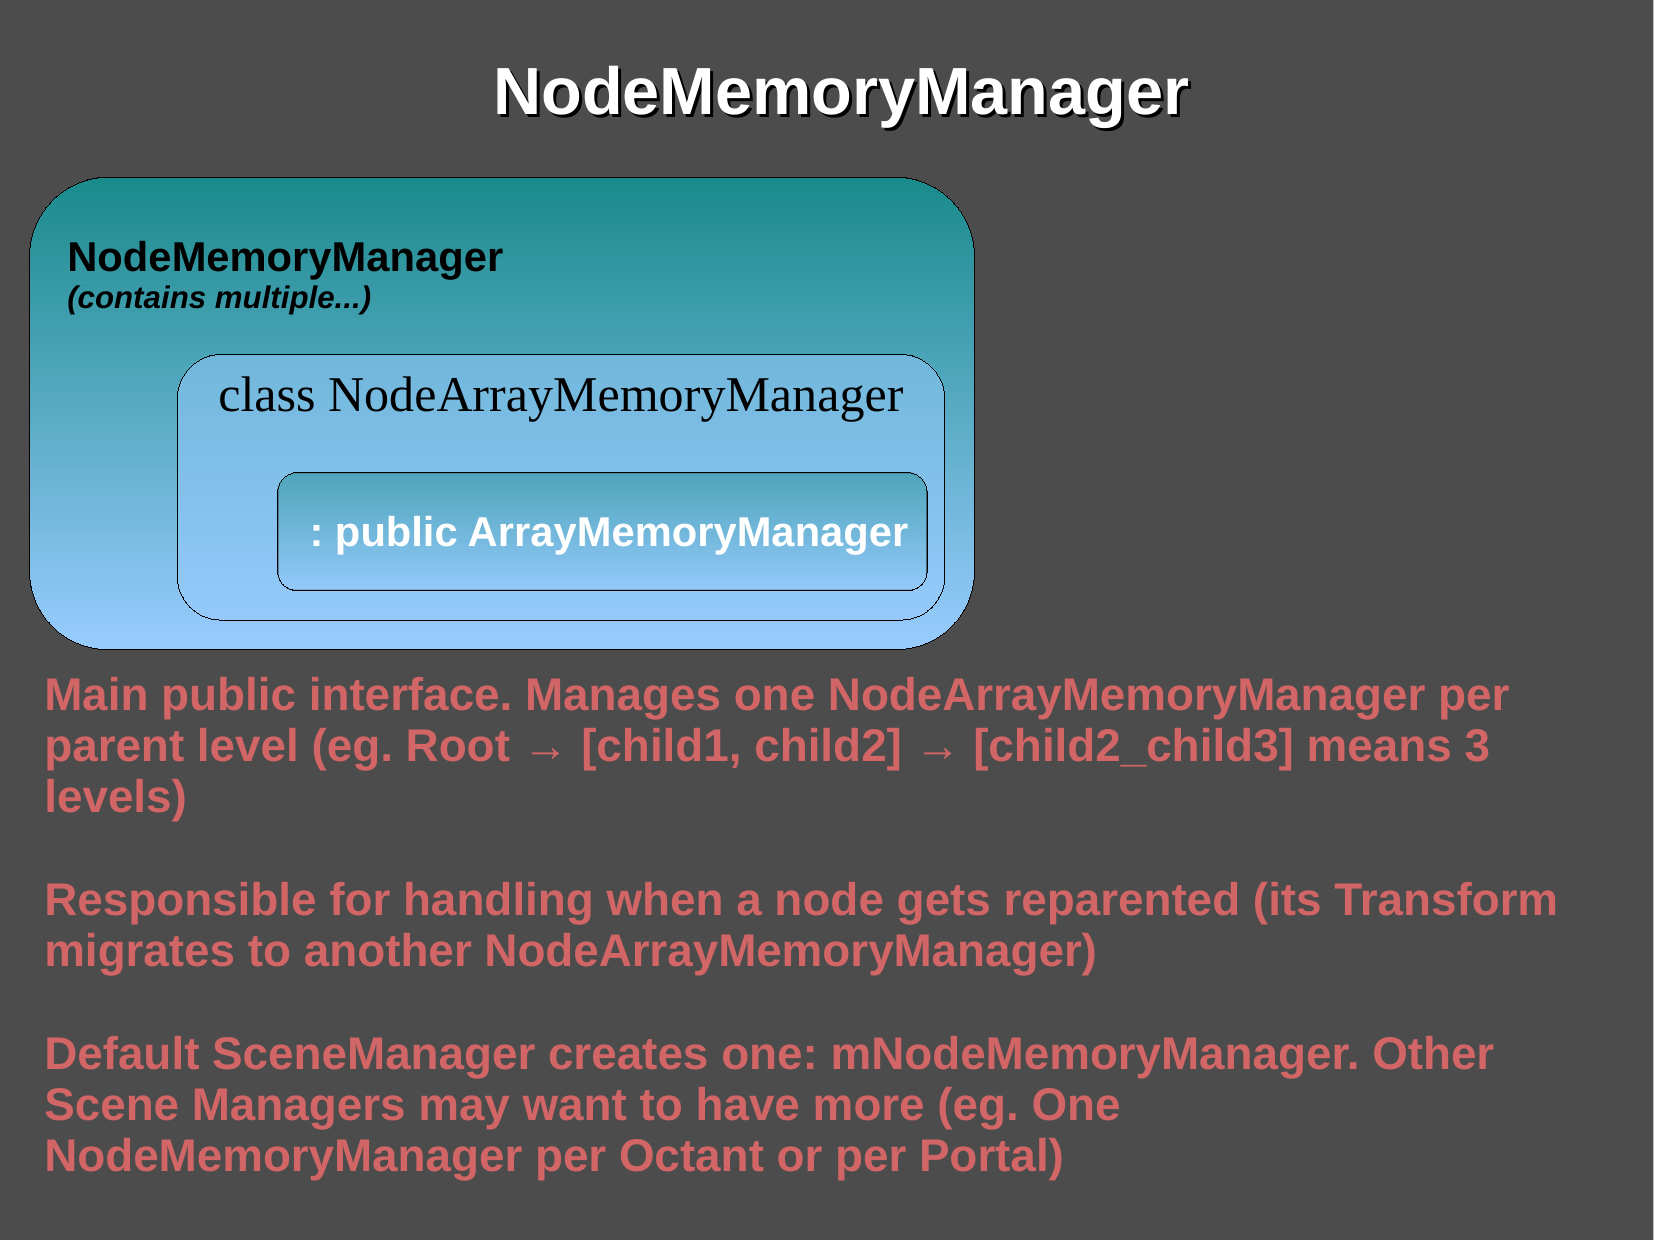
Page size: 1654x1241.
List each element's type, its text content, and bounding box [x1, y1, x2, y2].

text_box class NodeArrayMemoryManager [177, 354, 945, 621]
text_box NodeMemoryManager [265, 46, 1418, 137]
text_box : public ArrayMemoryManager [277, 472, 928, 591]
text_box NodeMemoryManager (contains multiple...) [29, 177, 975, 650]
text_box Main public interface. Manages one NodeArrayMemoryManager per parent level (eg. Root → [child1, child2] → [child2_child3] means 3 levels) Responsible for handling when a node gets reparented (its Transform migrates to another NodeArrayMemoryManager) Default SceneManager creates one: mNodeMemoryManager. Other Scene Managers may want to have more (eg. One NodeMemoryManager per Octant or per Portal) [29, 656, 1625, 1194]
